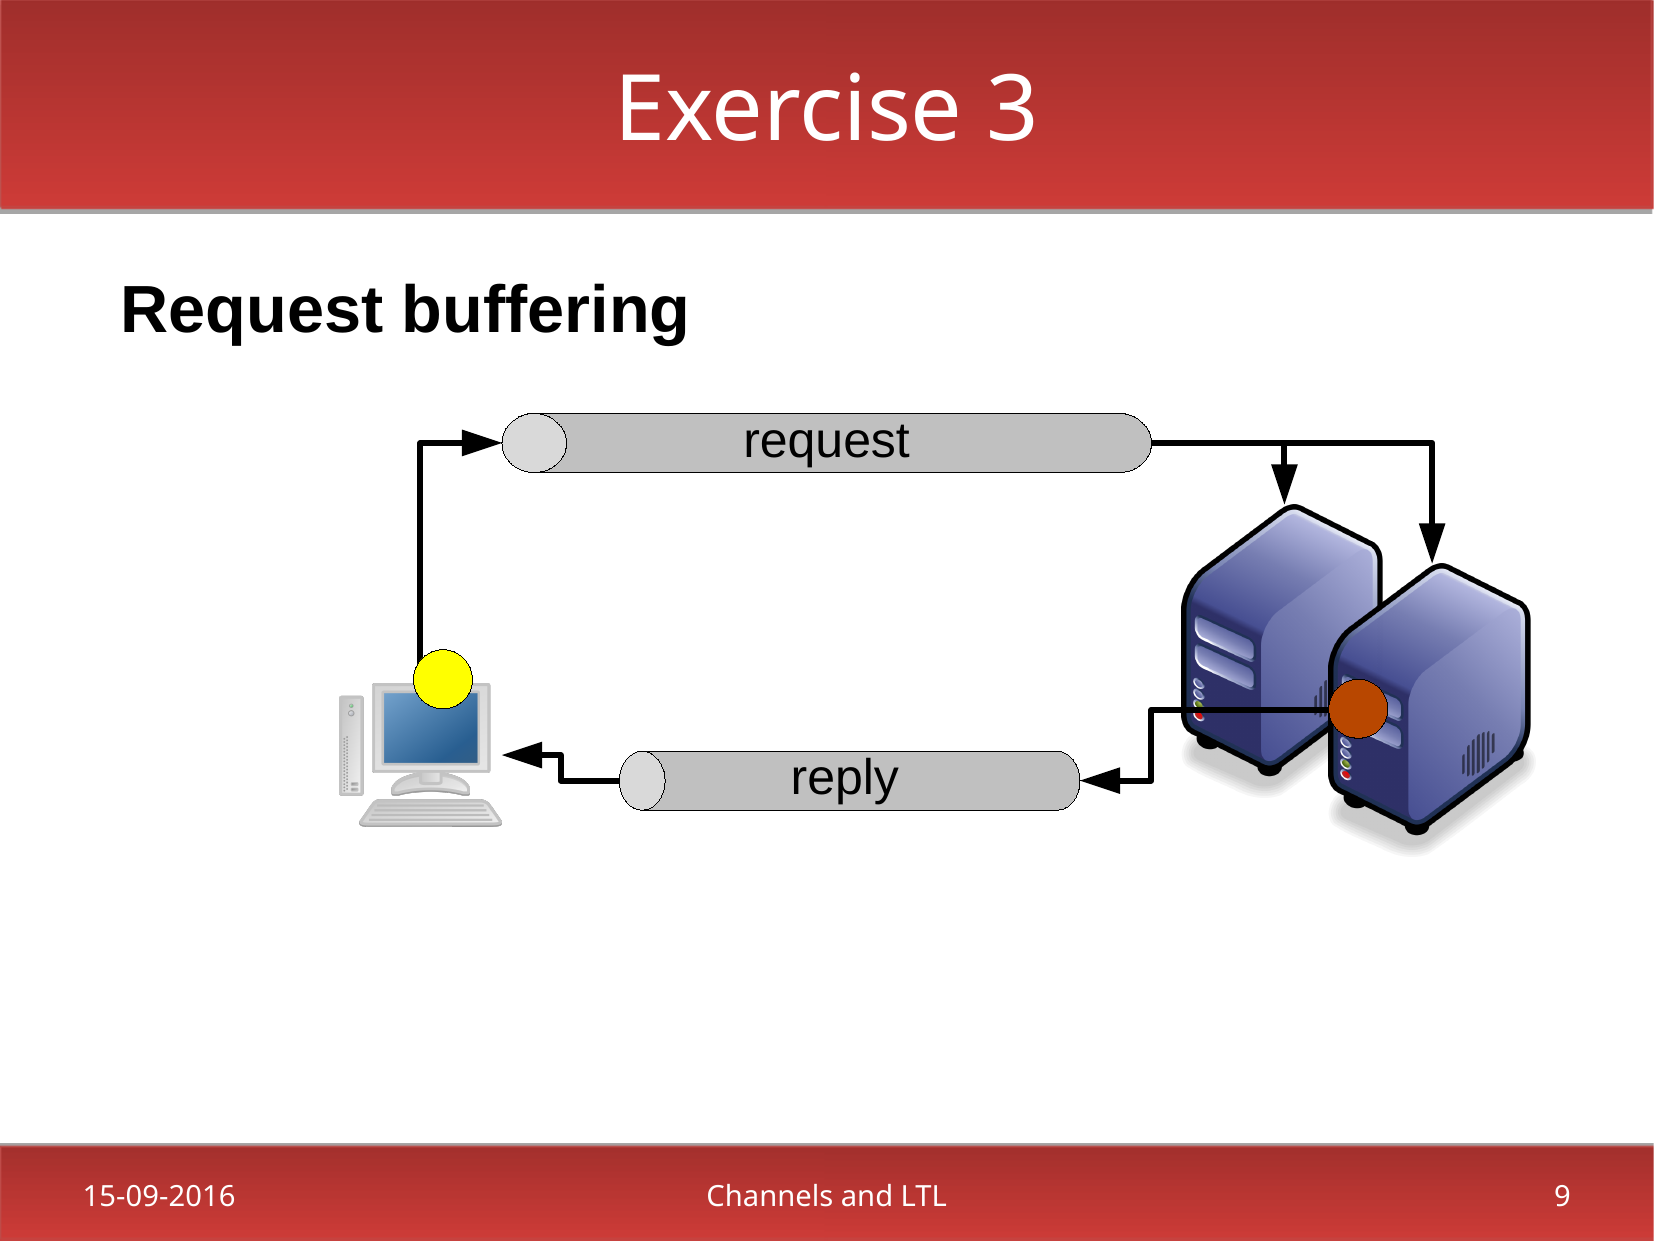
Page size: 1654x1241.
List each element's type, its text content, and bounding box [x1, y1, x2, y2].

text_box [914, 751, 1080, 811]
text_box [644, 751, 775, 811]
table_cell F [619, 751, 666, 811]
text_box [1328, 679, 1388, 739]
text_box request [728, 405, 925, 476]
text_box [413, 649, 473, 709]
picture [1181, 504, 1536, 857]
text_box [925, 413, 1152, 473]
title Exercise 3 [59, 31, 1595, 178]
text_box [540, 413, 728, 473]
picture [0, 0, 1654, 214]
picture [0, 1143, 1654, 1241]
text_box Request buffering [105, 264, 707, 354]
text_box reply [775, 741, 914, 813]
table_cell F [502, 413, 567, 473]
picture [339, 683, 502, 827]
